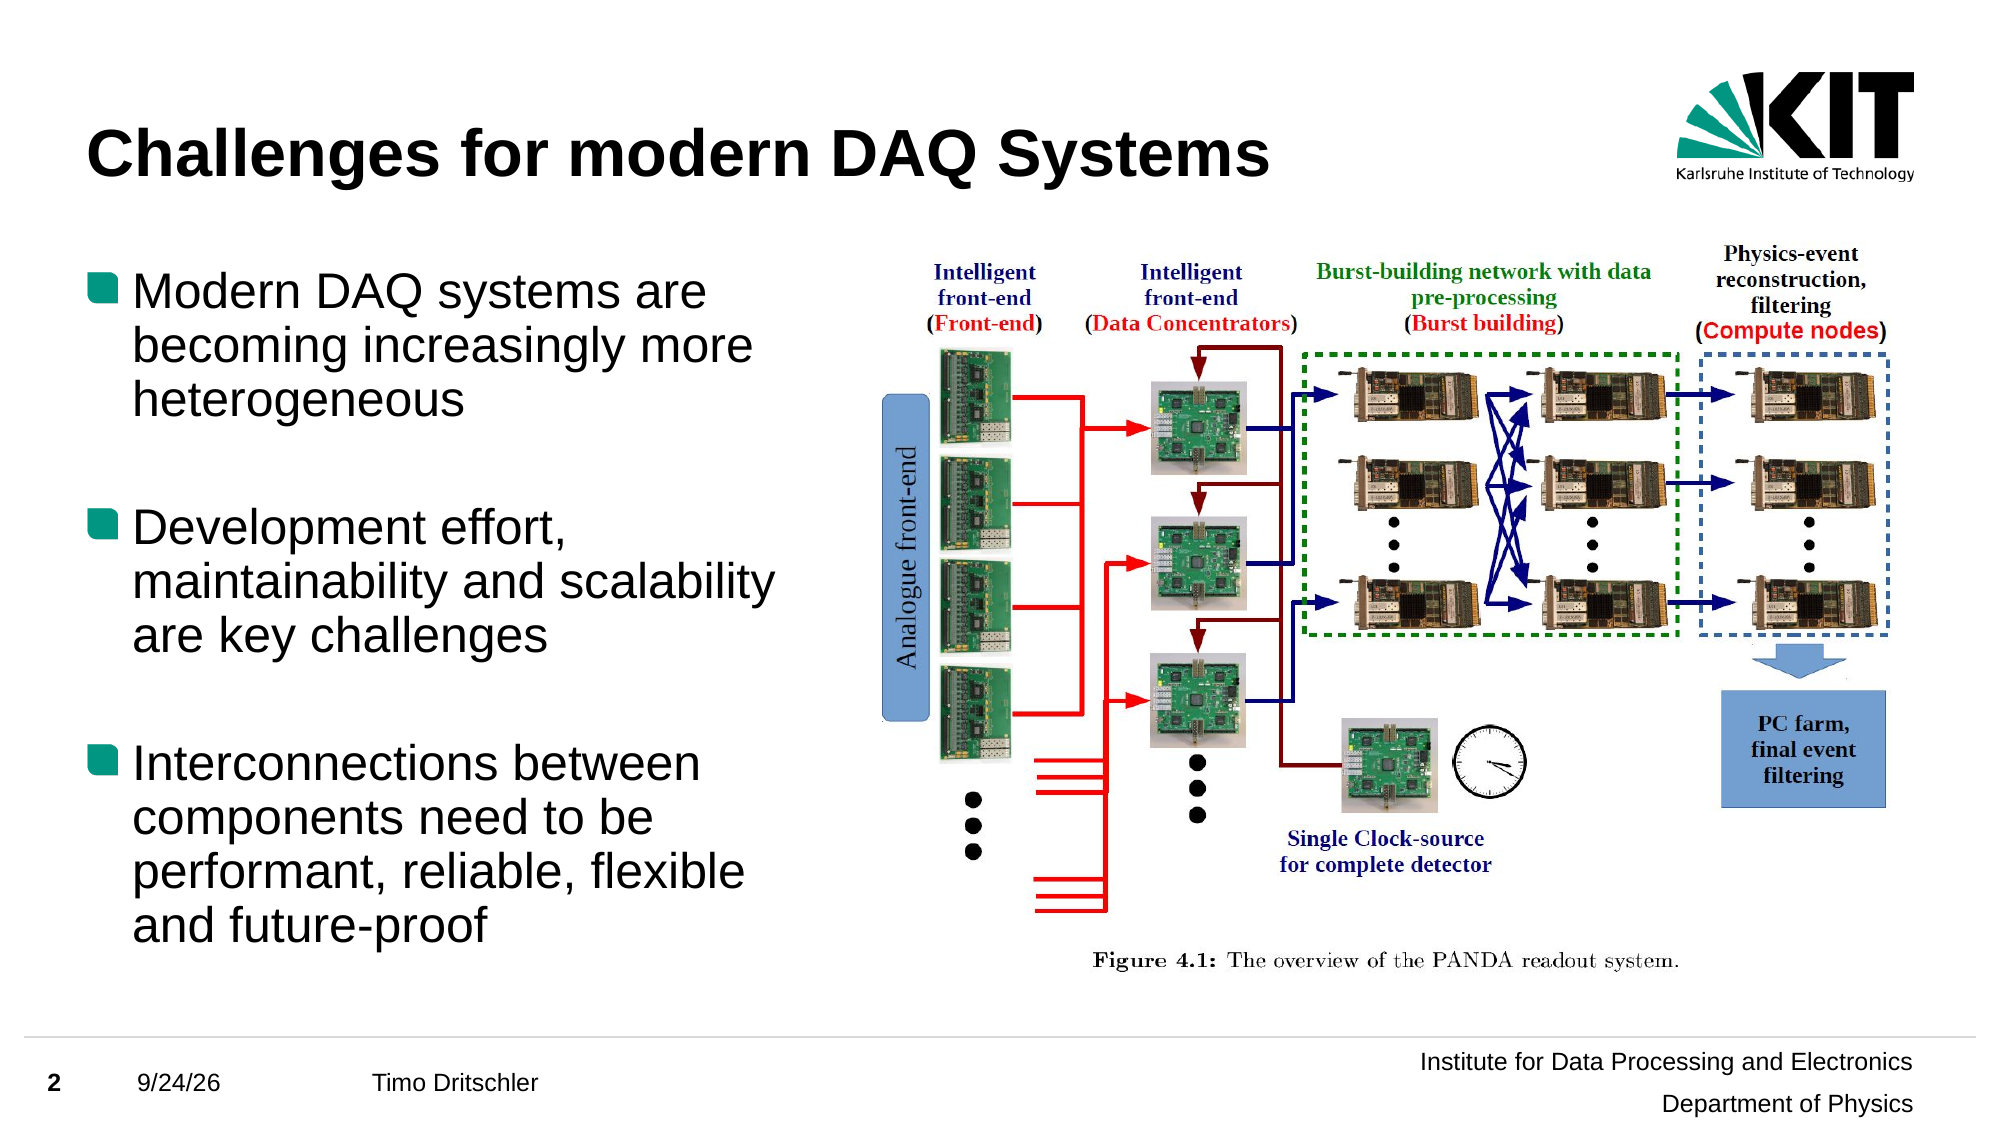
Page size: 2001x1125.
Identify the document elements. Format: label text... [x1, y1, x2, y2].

picture [1677, 72, 1914, 182]
list Modern DAQ systems are becoming increasingly more heterogeneous Development effort, maintainability and scalability are key challenges Interconnections between components need to be performant, reliable, flexible and future-proof [87, 265, 798, 1002]
slide_number 3/10/21 [137, 1038, 362, 1125]
slide_number <number> [47, 1038, 119, 1125]
title Challenges for modern DAQ Systems [86, 64, 1589, 191]
picture [856, 241, 1912, 975]
